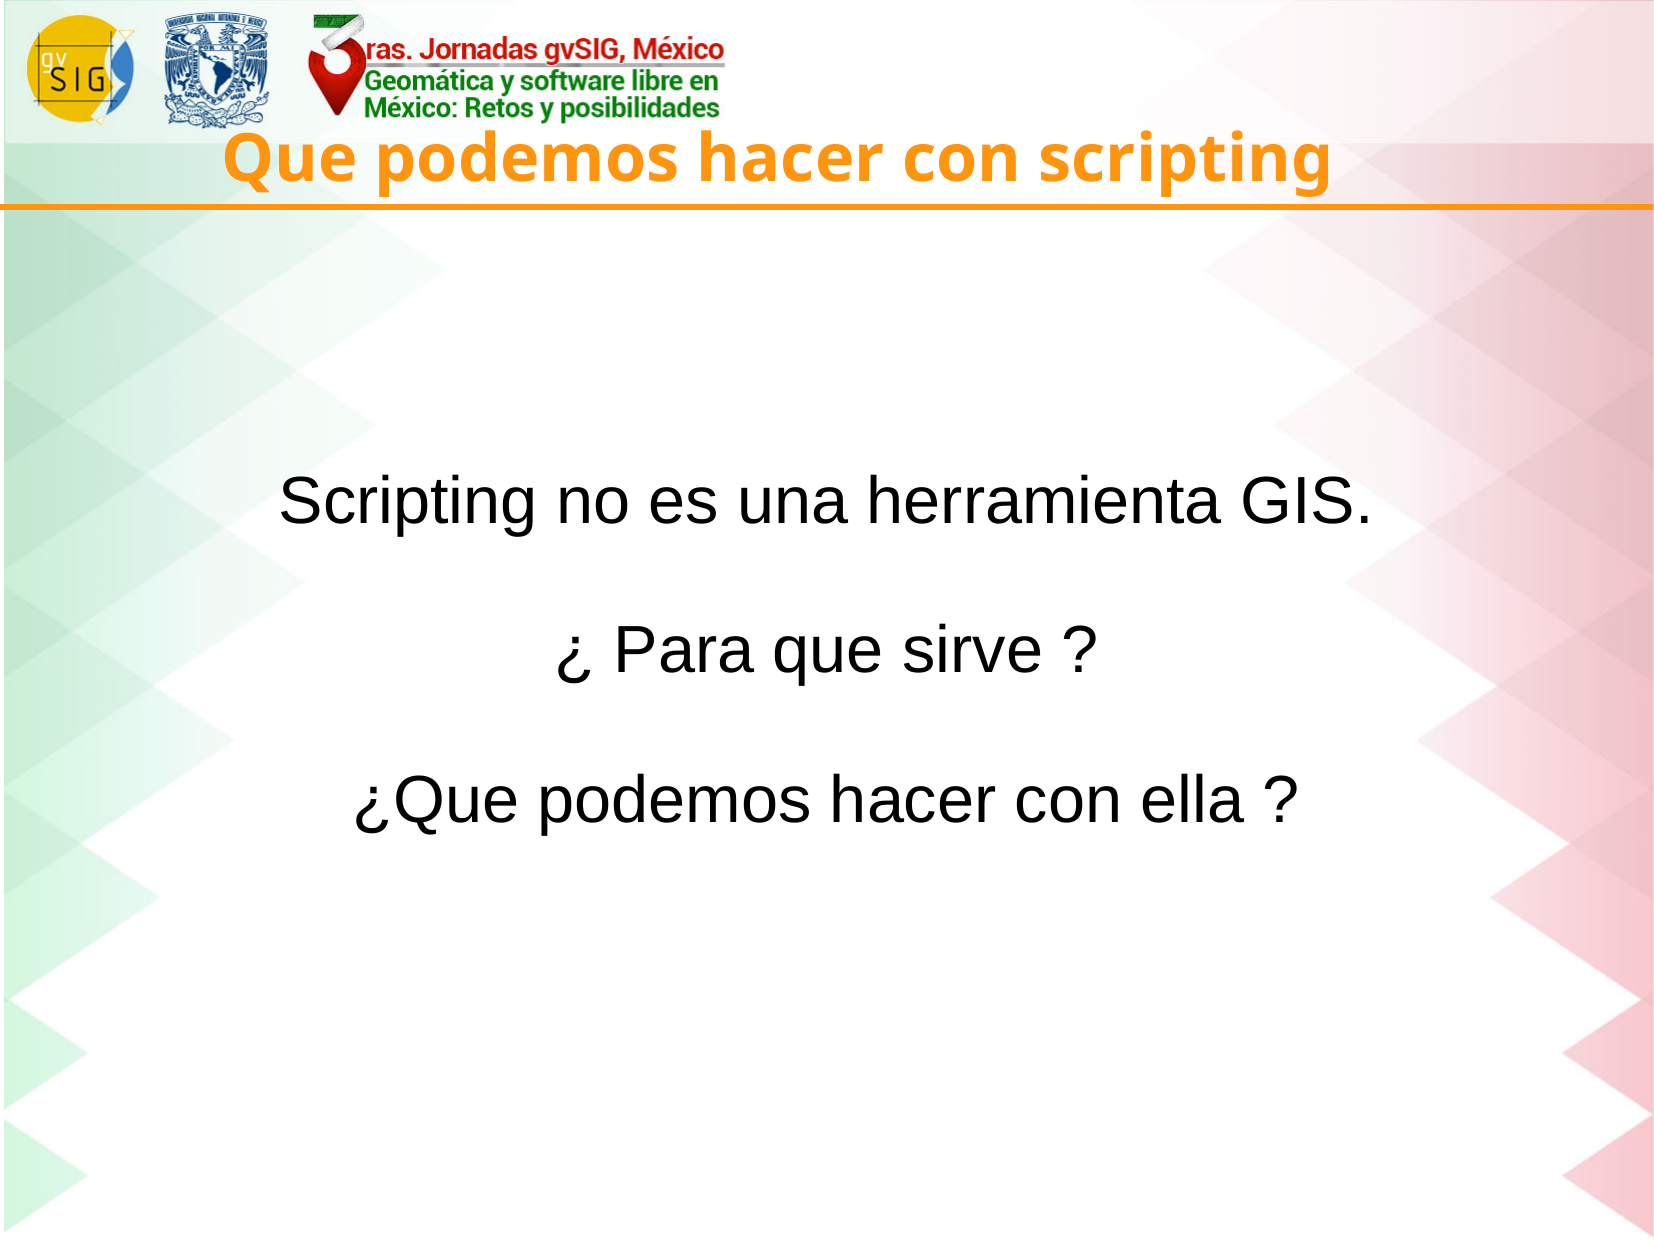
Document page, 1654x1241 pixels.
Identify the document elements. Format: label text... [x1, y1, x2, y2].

picture [4, 210, 1654, 1240]
subtitle Scripting no es una herramienta GIS. ¿ Para que sirve ? ¿Que podemos hacer con ella ? [82, 290, 1571, 1010]
title Que podemos hacer con scripting [0, 0, 1654, 207]
